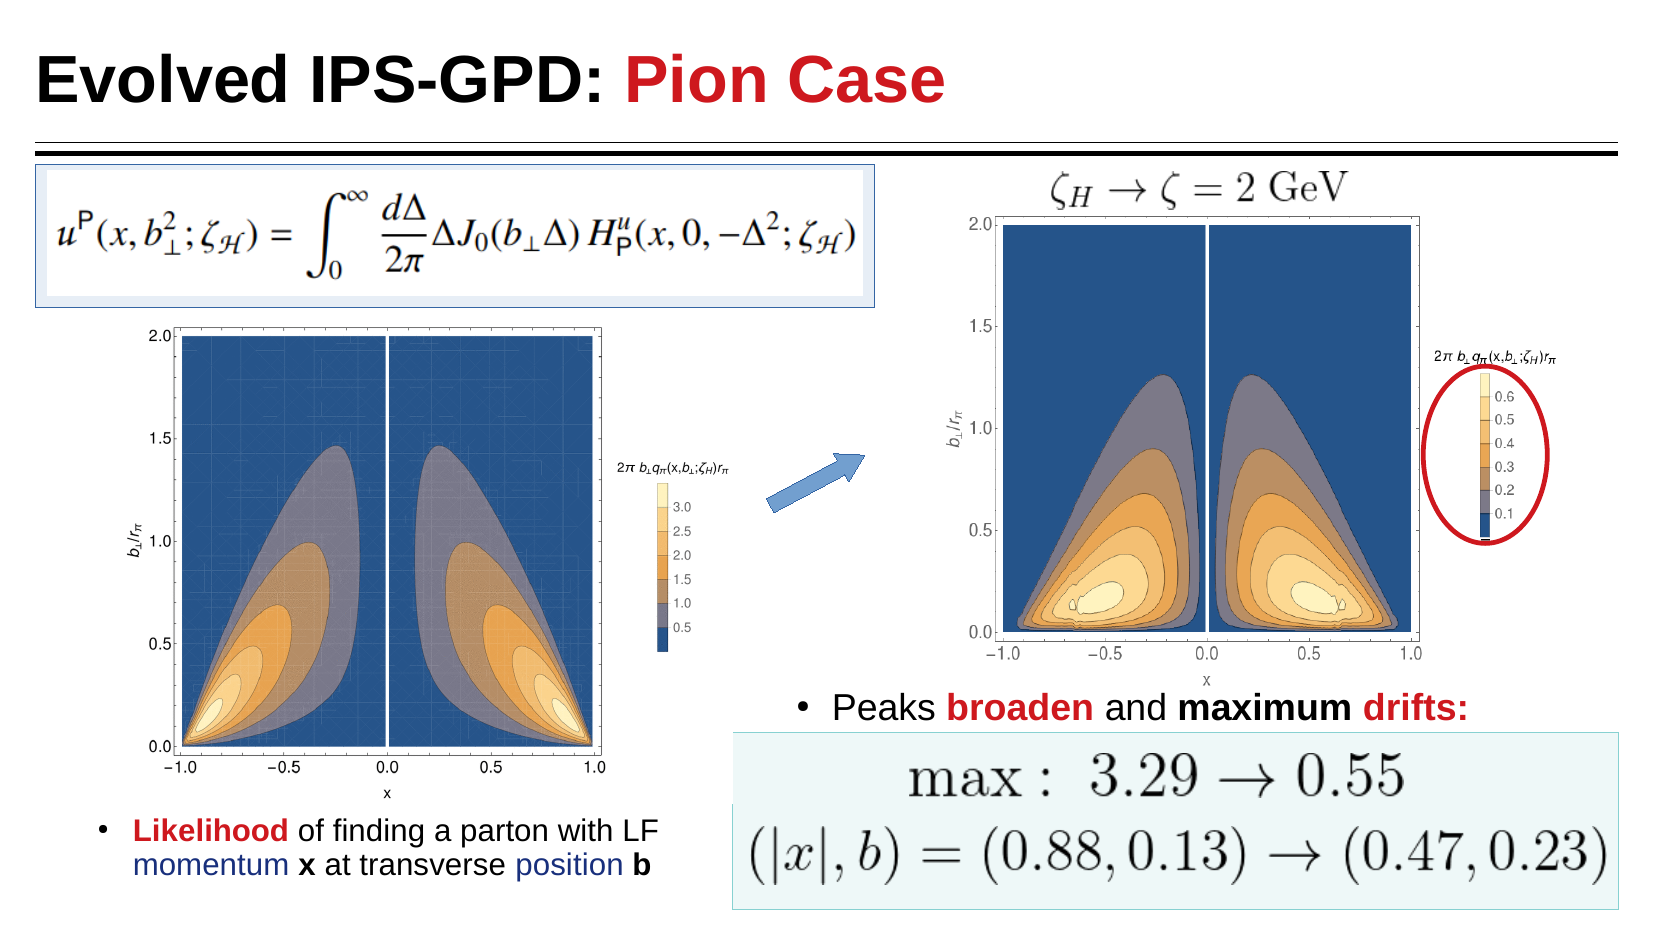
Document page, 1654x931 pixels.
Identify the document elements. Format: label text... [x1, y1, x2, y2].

text_box [35, 164, 875, 308]
picture [47, 170, 863, 296]
title Evolved IPS-GPD: Pion Case [33, 33, 1052, 142]
picture [944, 171, 1560, 679]
picture [909, 753, 1404, 798]
text_box [766, 453, 865, 513]
picture [124, 324, 733, 804]
text_box Peaks broaden and maximum drifts: [781, 679, 1571, 778]
text_box [732, 732, 1619, 910]
picture [750, 826, 1607, 885]
text_box Likelihood of finding a parton with LF momentum x at transverse position b [82, 805, 709, 898]
